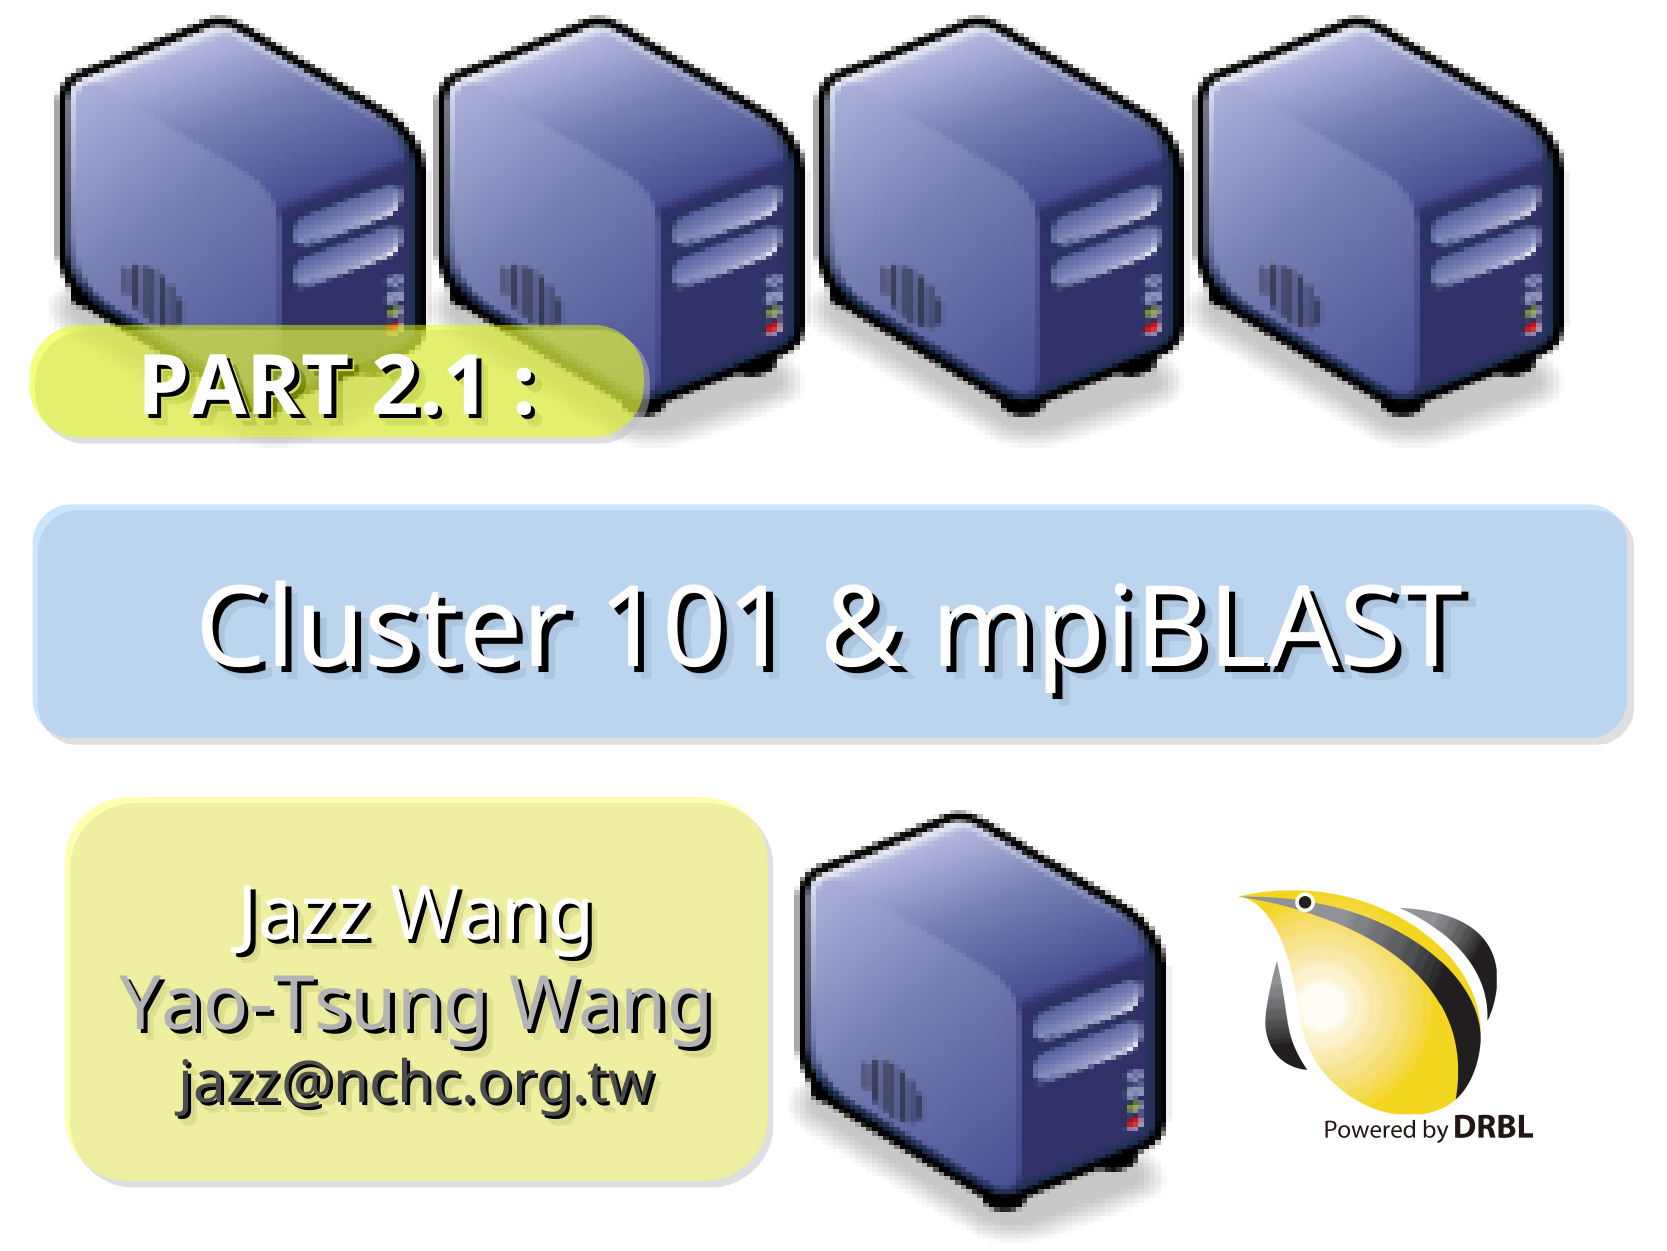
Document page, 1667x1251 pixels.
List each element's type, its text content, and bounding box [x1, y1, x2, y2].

picture [27, 2, 1609, 502]
text_box PART 2.1 : [29, 324, 644, 438]
text_box Cluster 101 & mpiBLAST [32, 504, 1628, 739]
picture [767, 797, 1211, 1251]
picture [1224, 874, 1548, 1152]
text_box Jazz Wang Yao-Tsung Wang jazz@nchc.org.tw [64, 797, 768, 1182]
